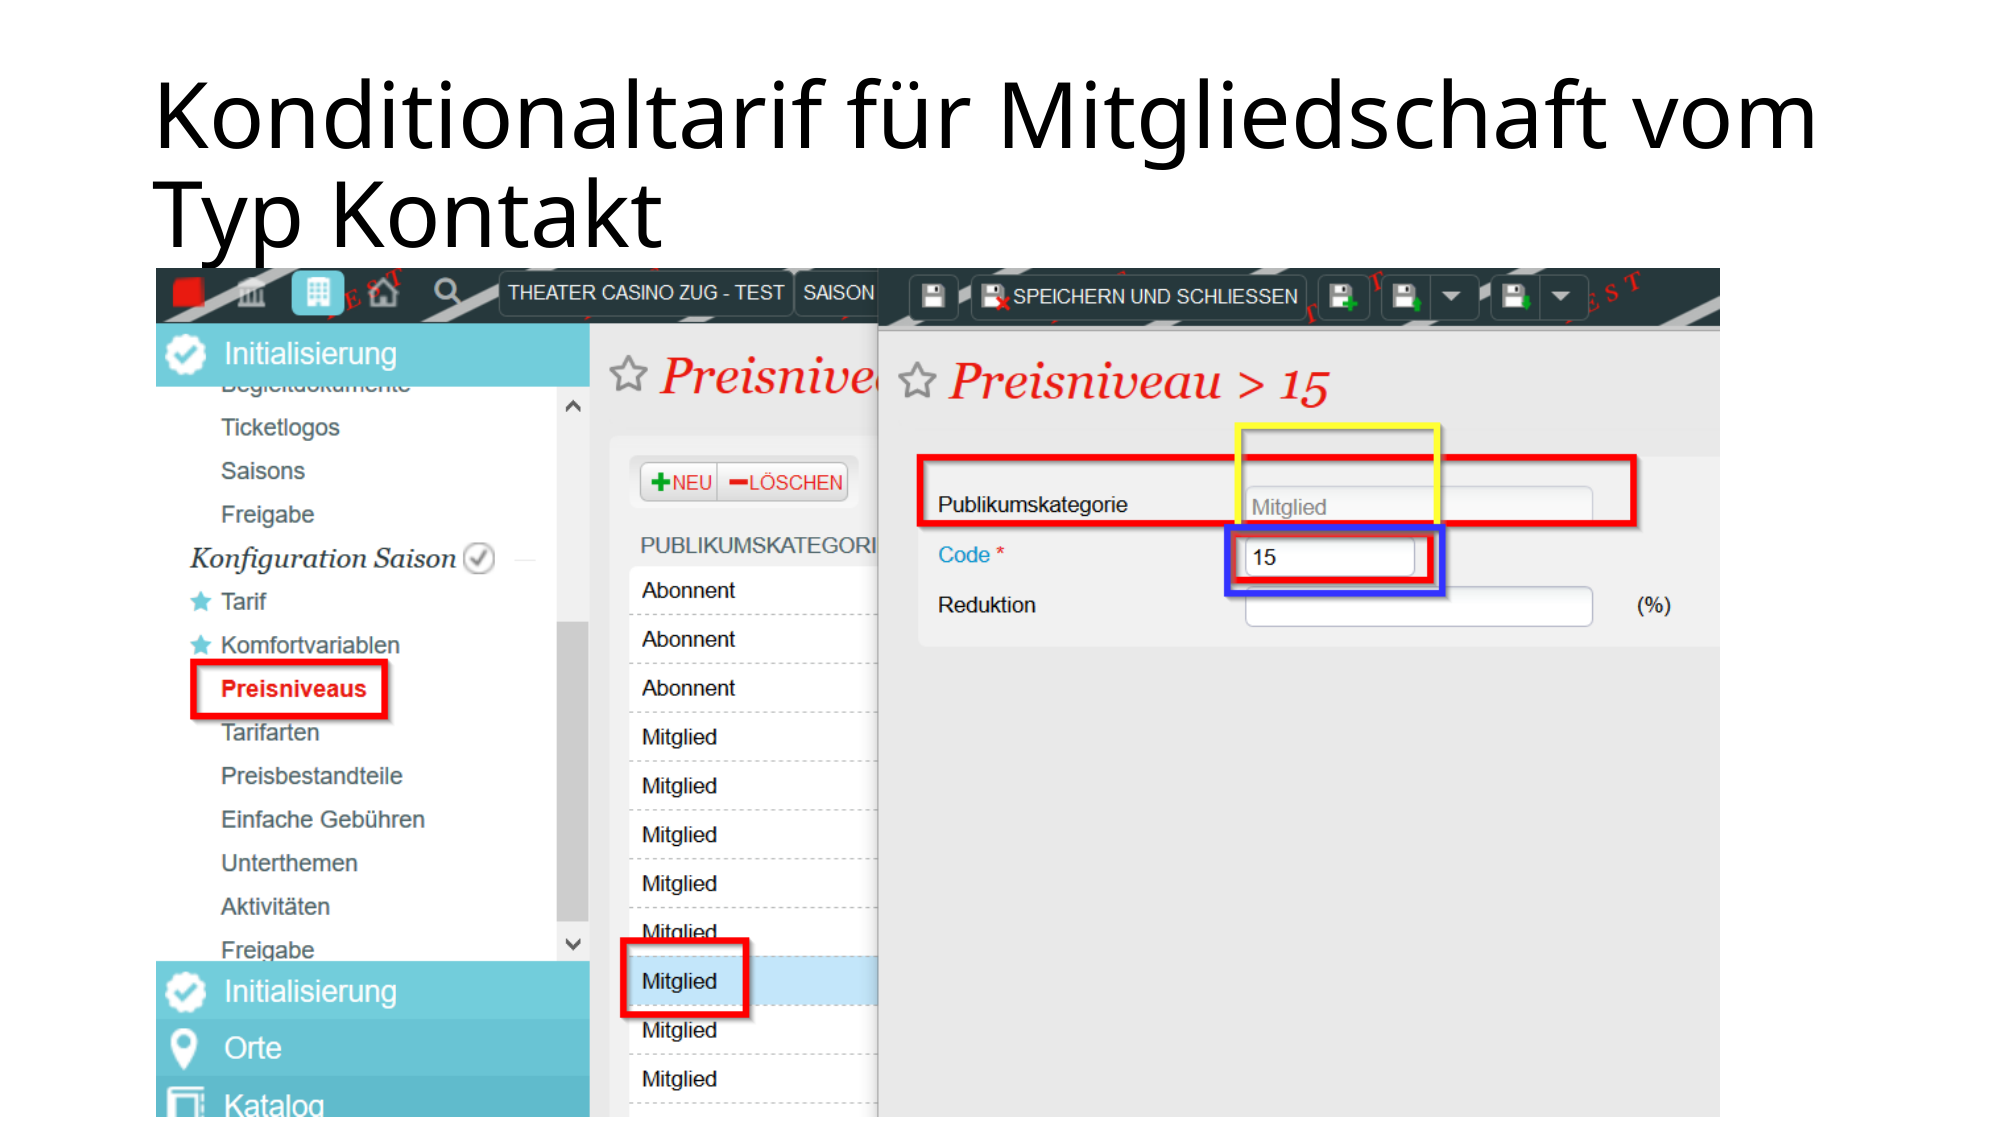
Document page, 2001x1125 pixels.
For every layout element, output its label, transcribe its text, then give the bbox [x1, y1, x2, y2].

title Konditionaltarif für Mitgliedschaft vom Typ Kontakt [137, 59, 1863, 278]
picture [156, 268, 1720, 1117]
